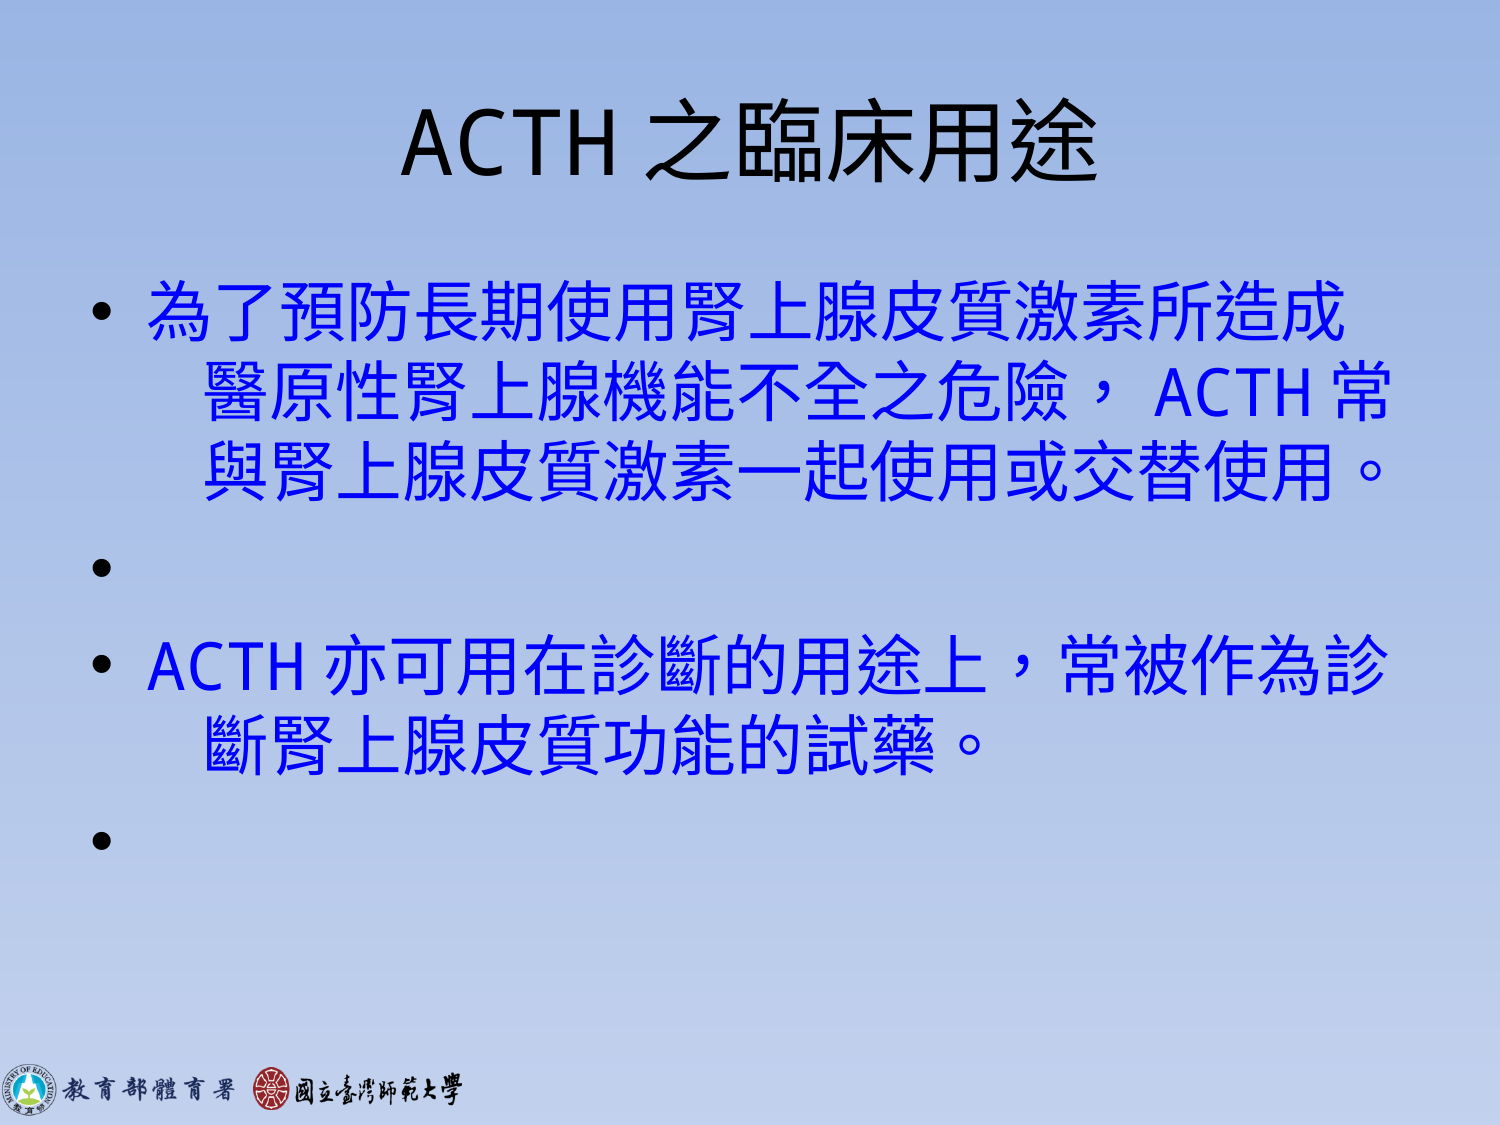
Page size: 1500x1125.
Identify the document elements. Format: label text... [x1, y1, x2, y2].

title ACTH之臨床用途 [75, 45, 1426, 233]
list 為了預防長期使用腎上腺皮質激素所造成醫原性腎上腺機能不全之危險，ACTH常與腎上腺皮質激素一起使用或交替使用。 ACTH亦可用在診斷的用途上，常被作為診斷腎上腺皮質功能的試藥。 [75, 262, 1426, 1005]
